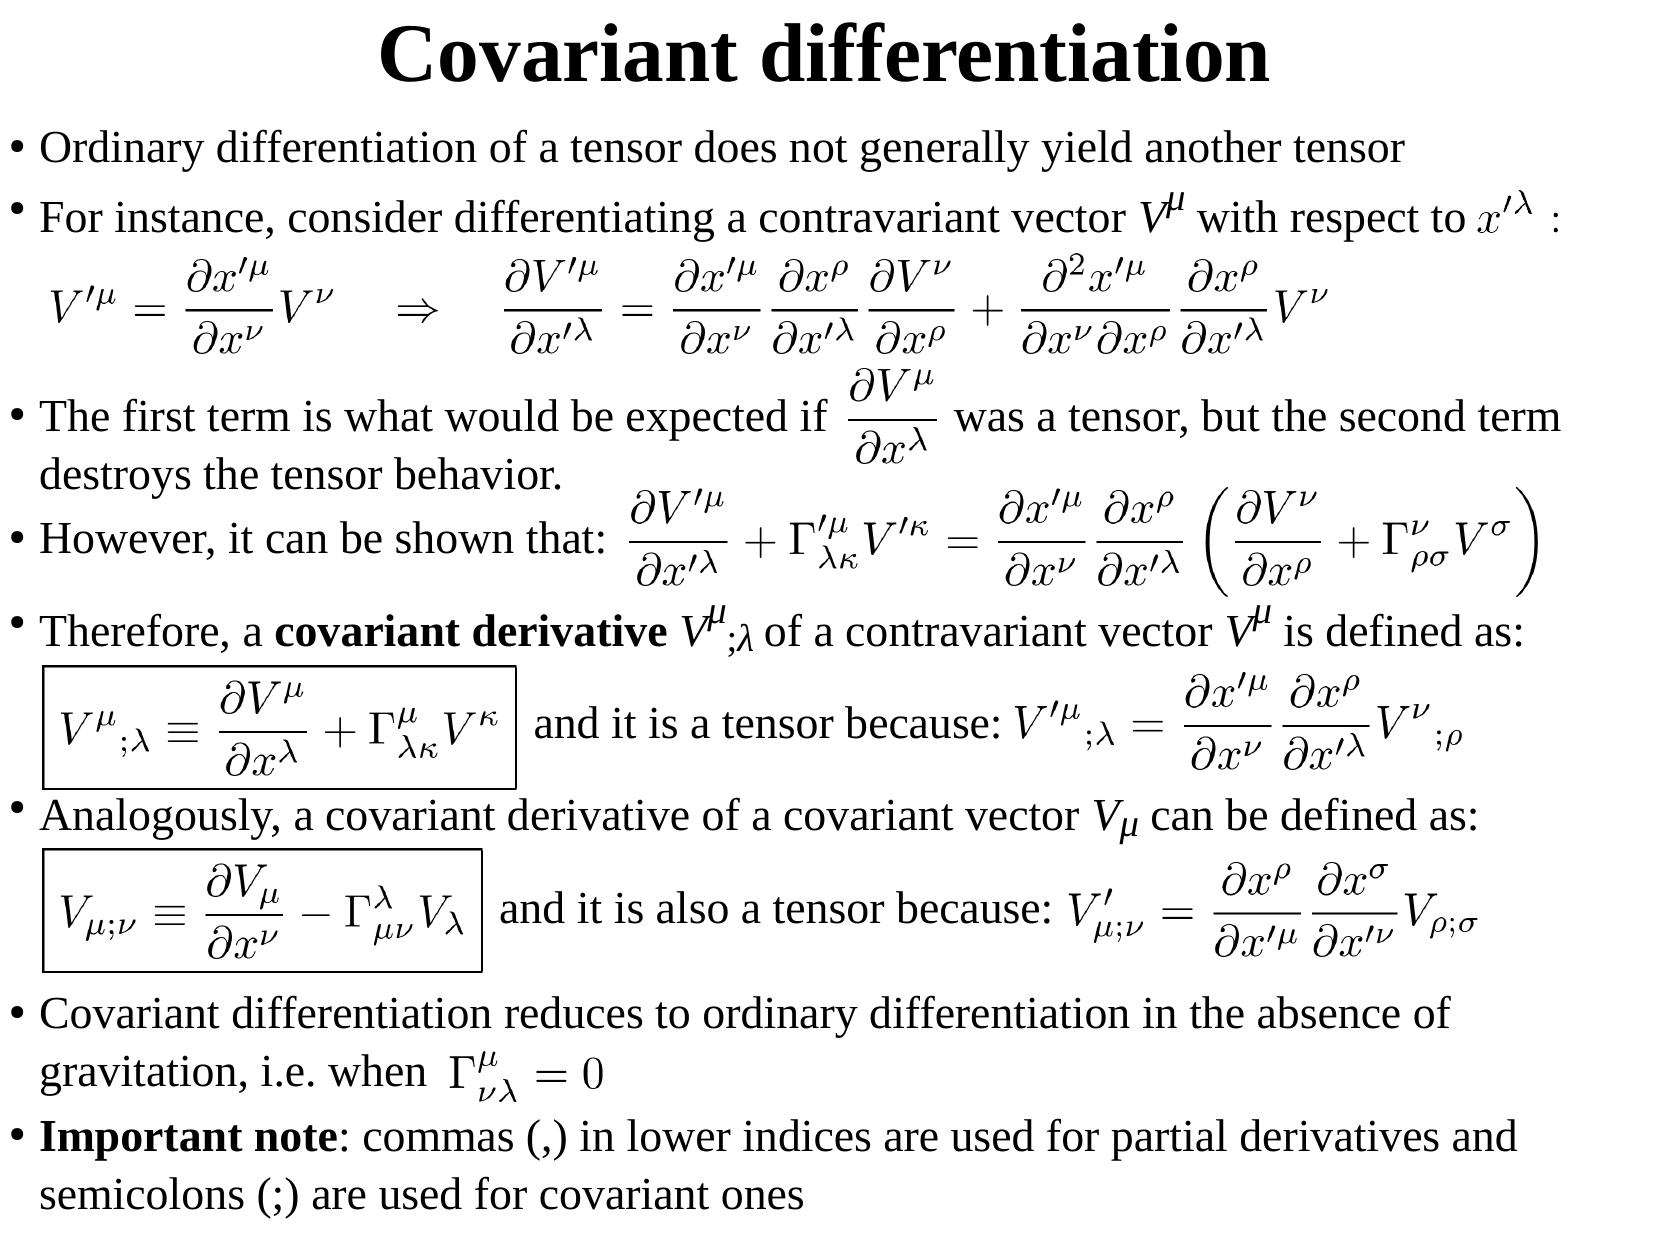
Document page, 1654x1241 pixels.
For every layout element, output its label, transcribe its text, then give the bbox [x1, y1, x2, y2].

picture [42, 665, 517, 790]
picture [42, 848, 483, 973]
picture [848, 367, 937, 464]
picture [1014, 671, 1462, 770]
list Ordinary differentiation of a tensor does not generally yield another tensor For instance, consider differentiating a contravariant vector Vμ with respect to The first term is what would be expected if was a tensor, but the second term destroys the tensor behavior. However, it can be shown that: Therefore, a covariant derivative Vμ;λ of a contravariant vector Vμ is defined as: and it is a tensor because: Analogously, a covariant derivative of a covariant vector Vμ can be defined as: and it is also a tensor because: Covariant differentiation reduces to ordinary differentiation in the absence of gravitation, i.e. when Important note: commas (,) in lower indices are used for partial derivatives and semicolons (;) are used for covariant ones [9, 114, 1645, 1220]
title Covariant differentiation [37, 7, 1613, 100]
picture [50, 253, 1328, 354]
picture [629, 487, 1538, 597]
picture [1477, 190, 1558, 233]
picture [1068, 861, 1478, 957]
picture [449, 1051, 603, 1102]
